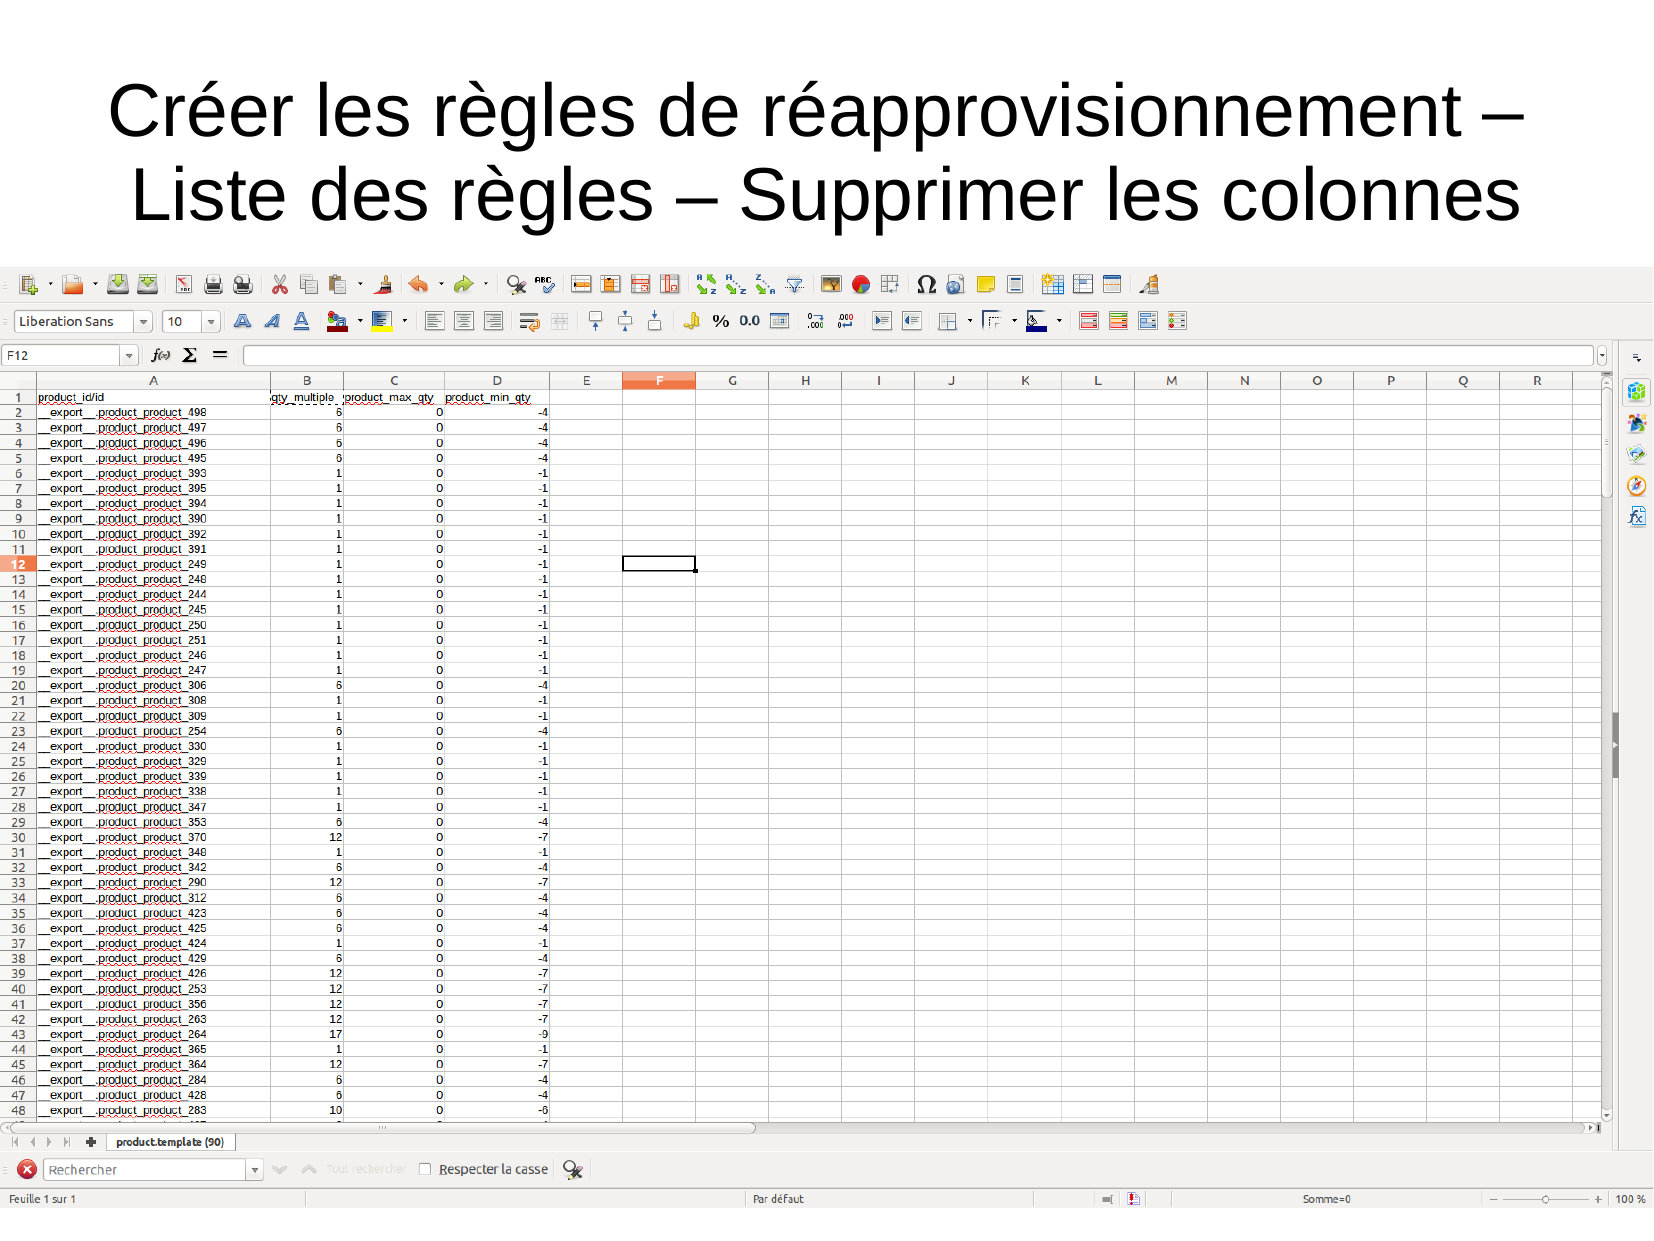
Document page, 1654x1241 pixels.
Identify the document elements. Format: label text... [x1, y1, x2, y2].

title Créer les règles de réapprovisionnement – Liste des règles – Supprimer les colonnes [82, 49, 1571, 257]
picture [0, 266, 1654, 1208]
